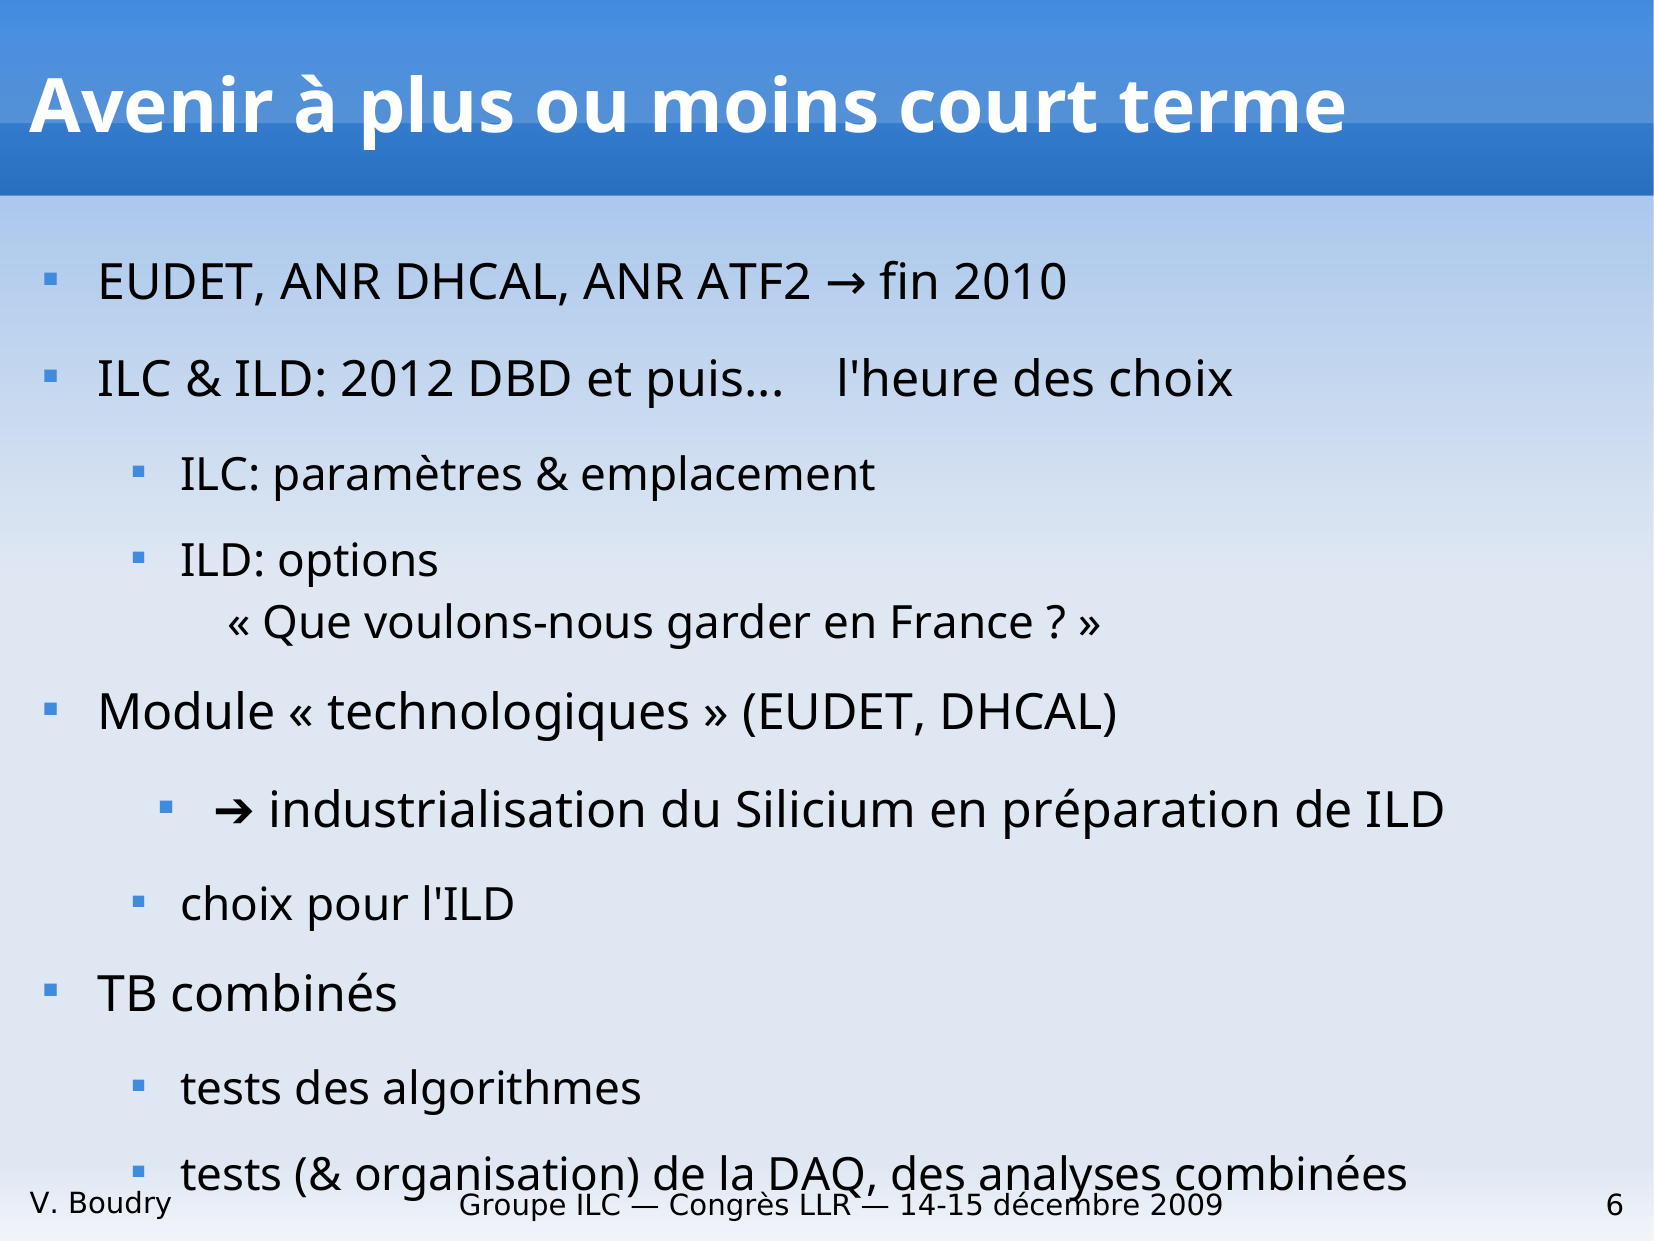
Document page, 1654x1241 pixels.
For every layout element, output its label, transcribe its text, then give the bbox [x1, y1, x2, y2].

picture [0, 0, 1654, 1241]
title Avenir à plus ou moins court terme [29, 7, 1654, 200]
list EUDET, ANR DHCAL, ANR ATF2 → fin 2010 ILC & ILD: 2012 DBD et puis... l'heure des choix ILC: paramètres & emplacement ILD: options « Que voulons-nous garder en France ? » Module « technologiques » (EUDET, DHCAL) ➔ industrialisation du Silicium en préparation de ILD choix pour l'ILD TB combinés tests des algorithmes tests (& organisation) de la DAQ, des analyses combinées [26, 245, 1563, 1147]
